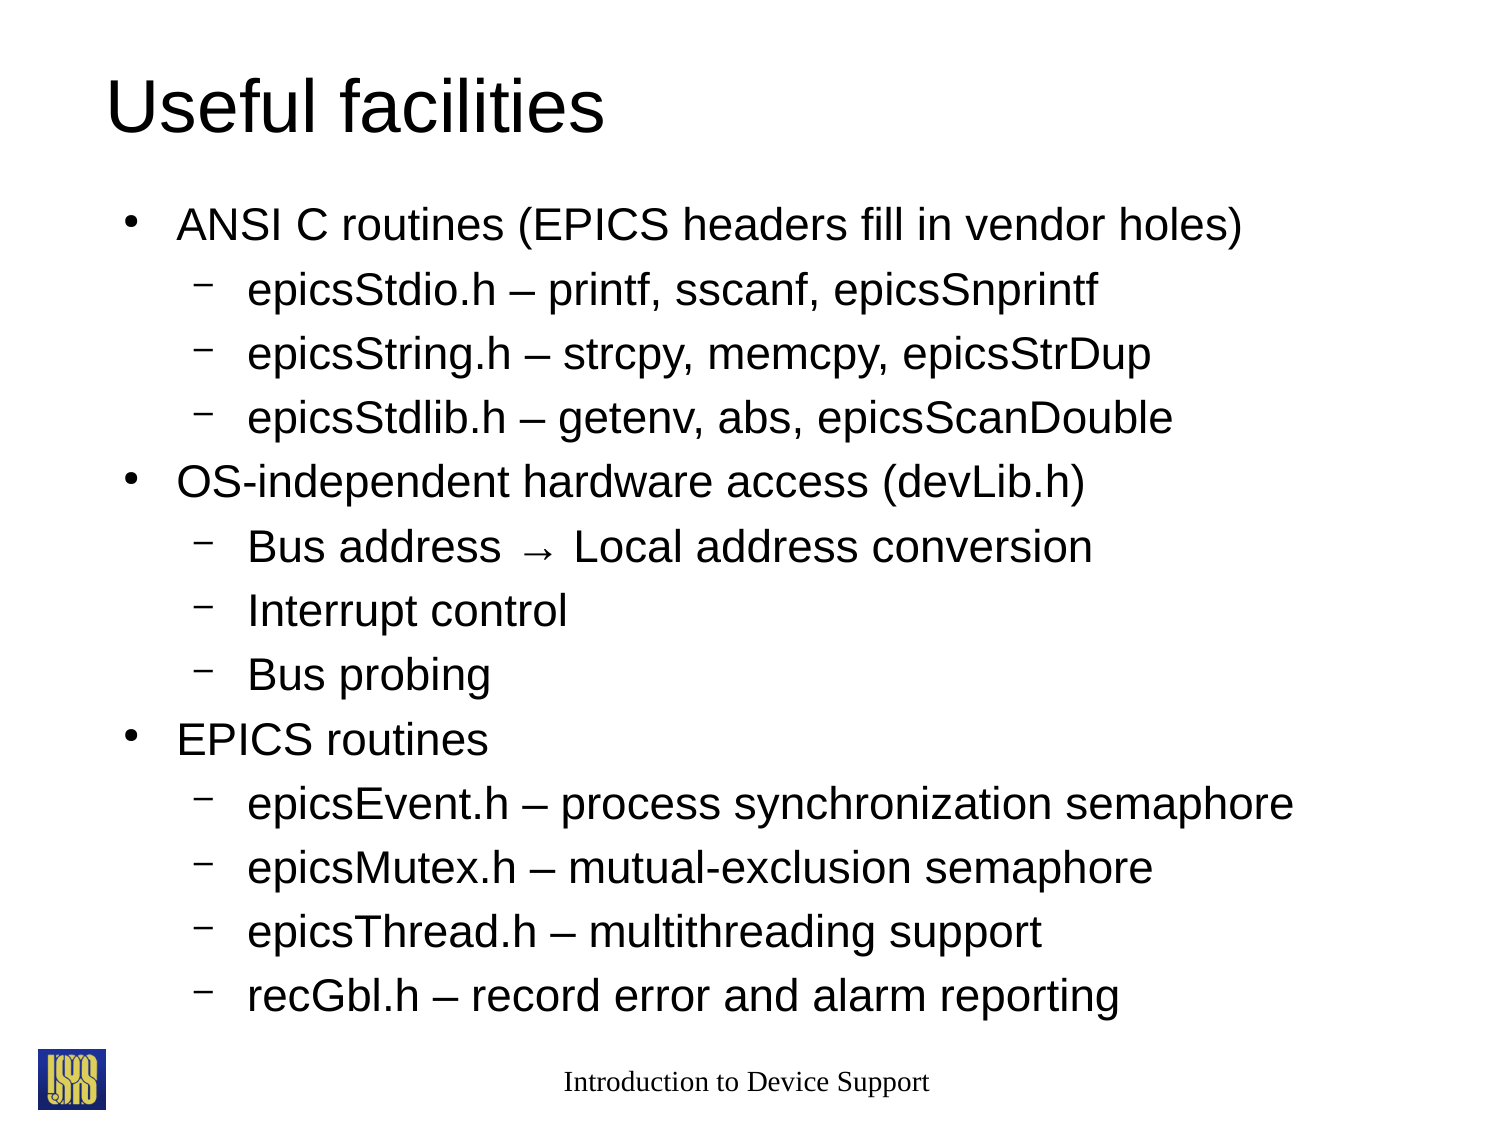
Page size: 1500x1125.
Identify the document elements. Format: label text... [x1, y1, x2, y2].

picture [38, 1049, 106, 1110]
list ANSI C routines (EPICS headers fill in vendor holes) epicsStdio.h – printf, sscanf, epicsSnprintf epicsString.h – strcpy, memcpy, epicsStrDup epicsStdlib.h – getenv, abs, epicsScanDouble OS-independent hardware access (devLib.h) Bus address → Local address conversion Interrupt control Bus probing EPICS routines epicsEvent.h – process synchronization semaphore epicsMutex.h – mutual-exclusion semaphore epicsThread.h – multithreading support recGbl.h – record error and alarm reporting [90, 187, 1435, 1030]
title Useful facilities [55, 57, 1361, 156]
